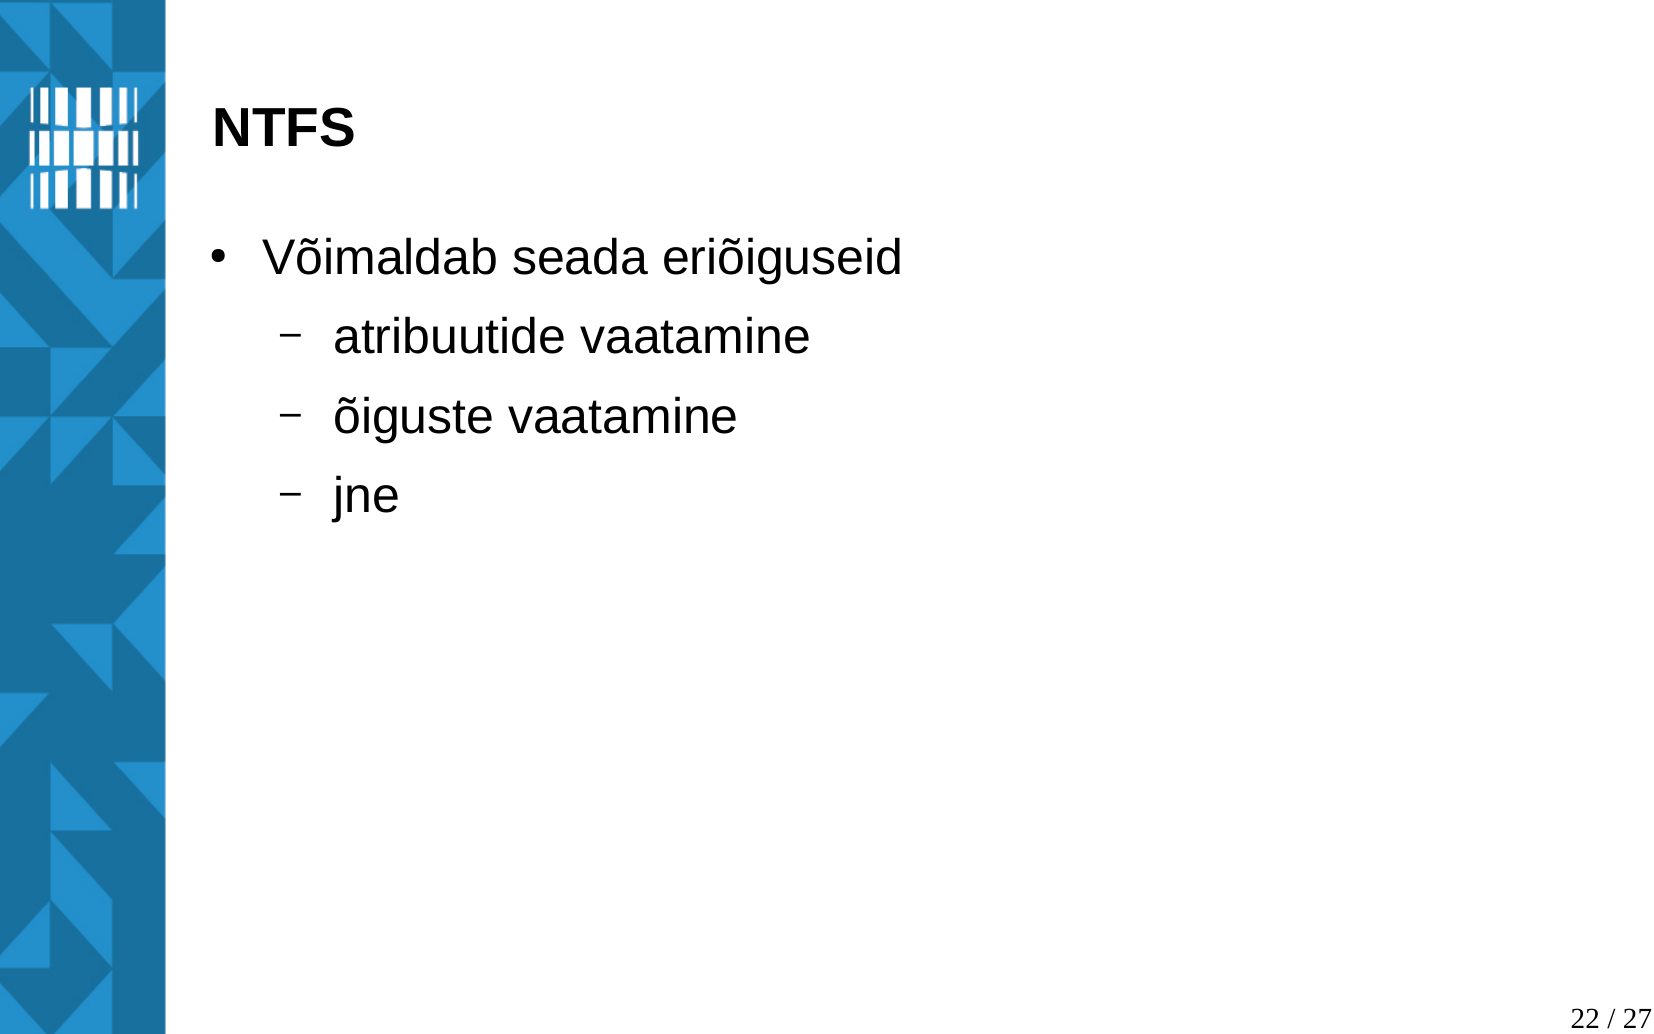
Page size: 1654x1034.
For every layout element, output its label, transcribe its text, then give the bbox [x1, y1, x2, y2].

title NTFS [212, 41, 1400, 214]
list Võimaldab seada eriõiguseid atribuutide vaatamine õiguste vaatamine jne [191, 229, 1565, 857]
